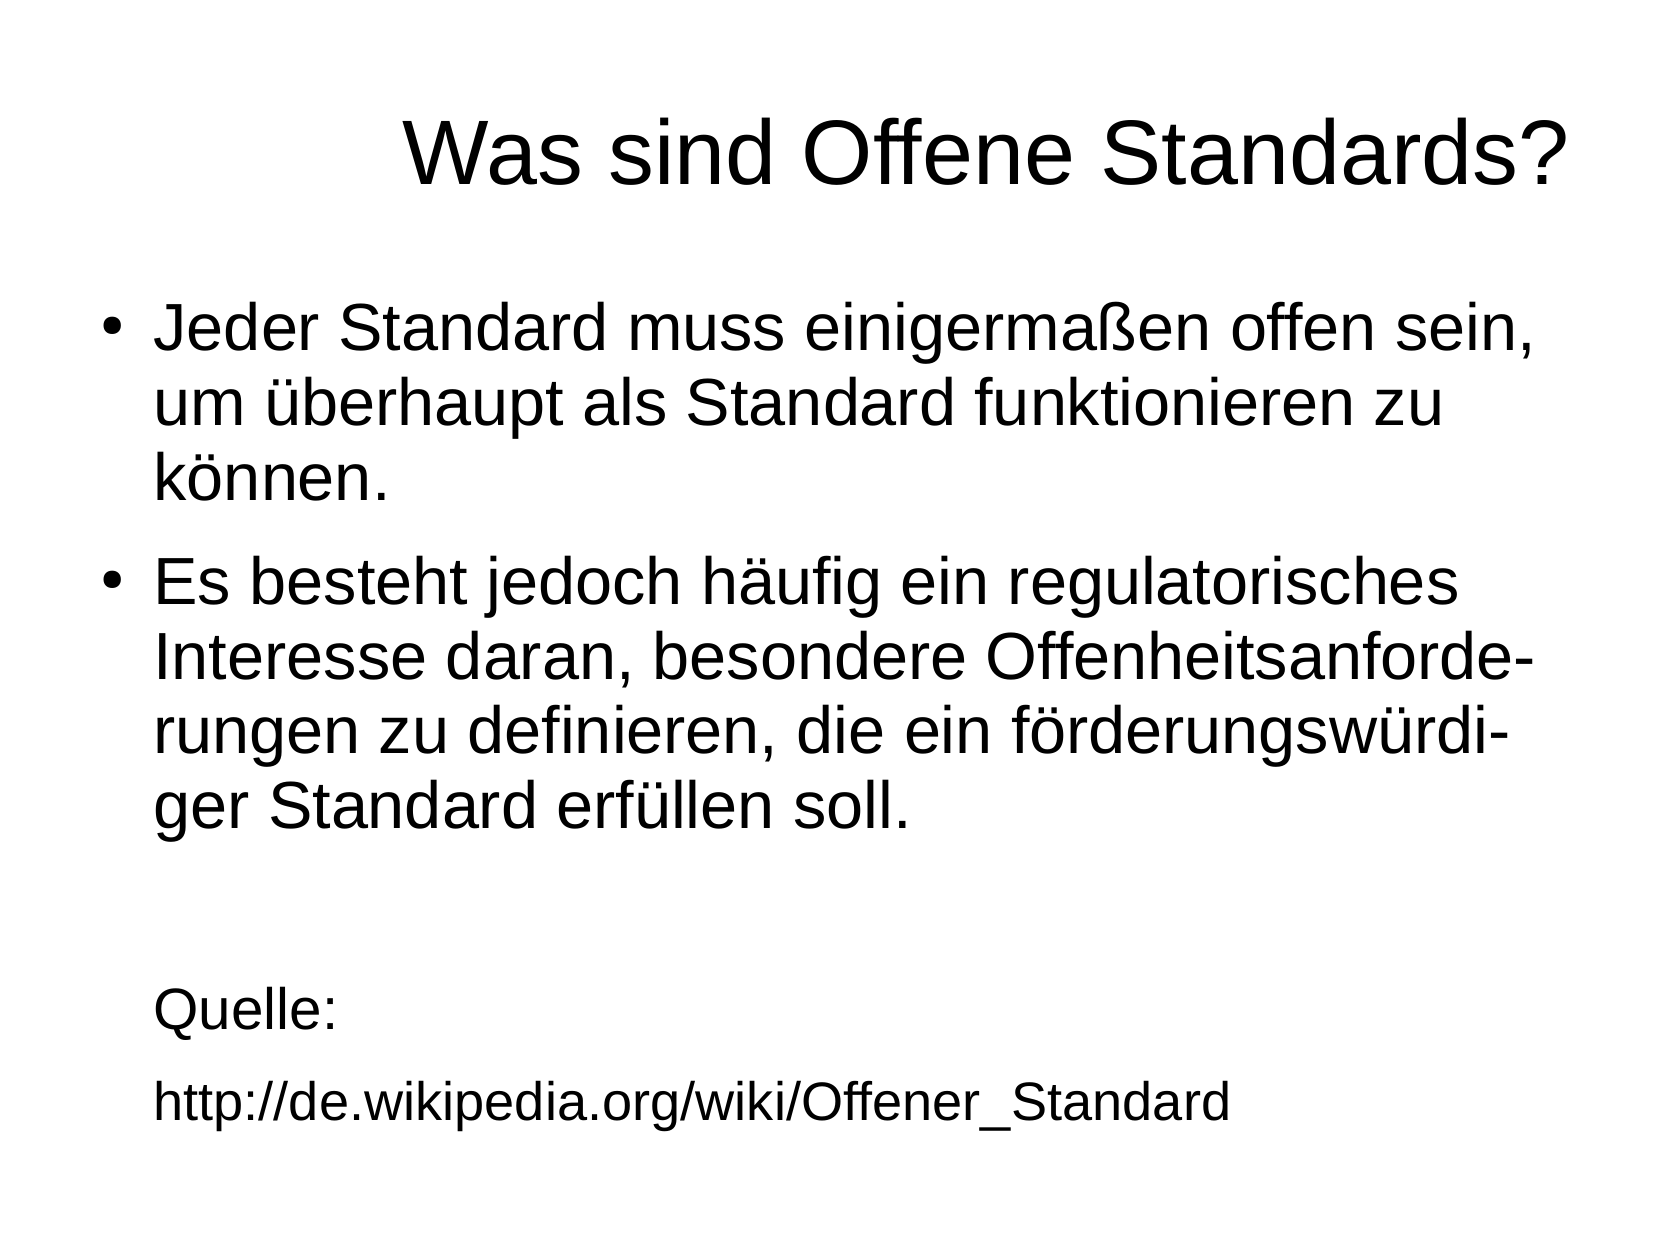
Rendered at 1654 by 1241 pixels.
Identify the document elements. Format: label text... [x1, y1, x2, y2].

list Jeder Standard muss einigermaßen offen sein, um überhaupt als Standard funktionieren zu können. Es besteht jedoch häufig ein regulatorisches Interesse daran, besondere Offenheitsanforde-rungen zu definieren, die ein förderungswürdi-ger Standard erfüllen soll. Quelle: http://de.wikipedia.org/wiki/Offener_Standard [82, 290, 1571, 1133]
title Was sind Offene Standards? [82, 49, 1571, 257]
